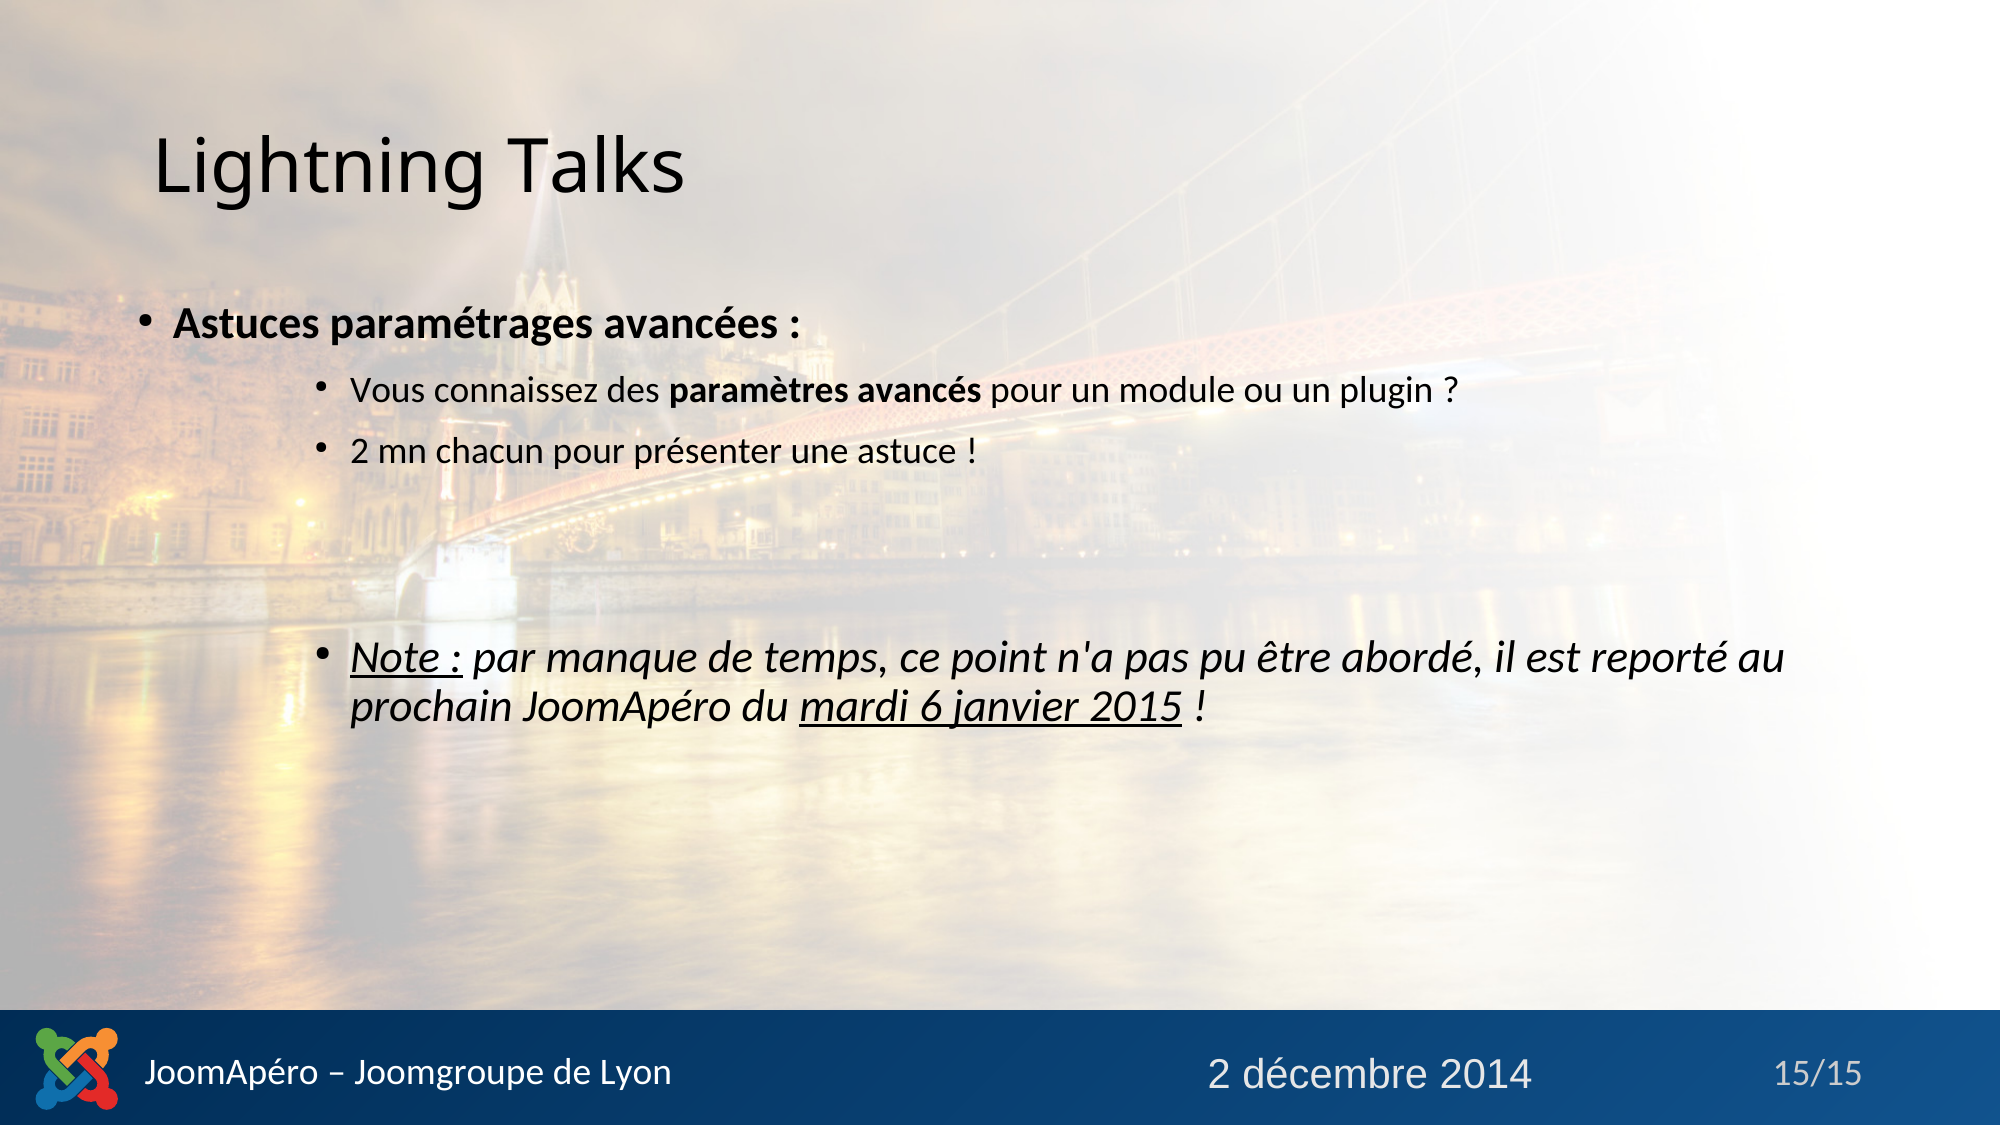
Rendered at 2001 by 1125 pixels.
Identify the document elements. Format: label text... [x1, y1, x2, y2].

title Lightning Talks [137, 59, 1863, 278]
subtitle Astuces paramétrages avancées : Vous connaissez des paramètres avancés pour un module ou un plugin ? 2 mn chacun pour présenter une astuce ! Note : par manque de temps, ce point n'a pas pu être abordé, il est reporté au prochain JoomApéro du mardi 6 janvier 2015 ! [137, 299, 1863, 1014]
picture [0, 0, 2001, 1125]
